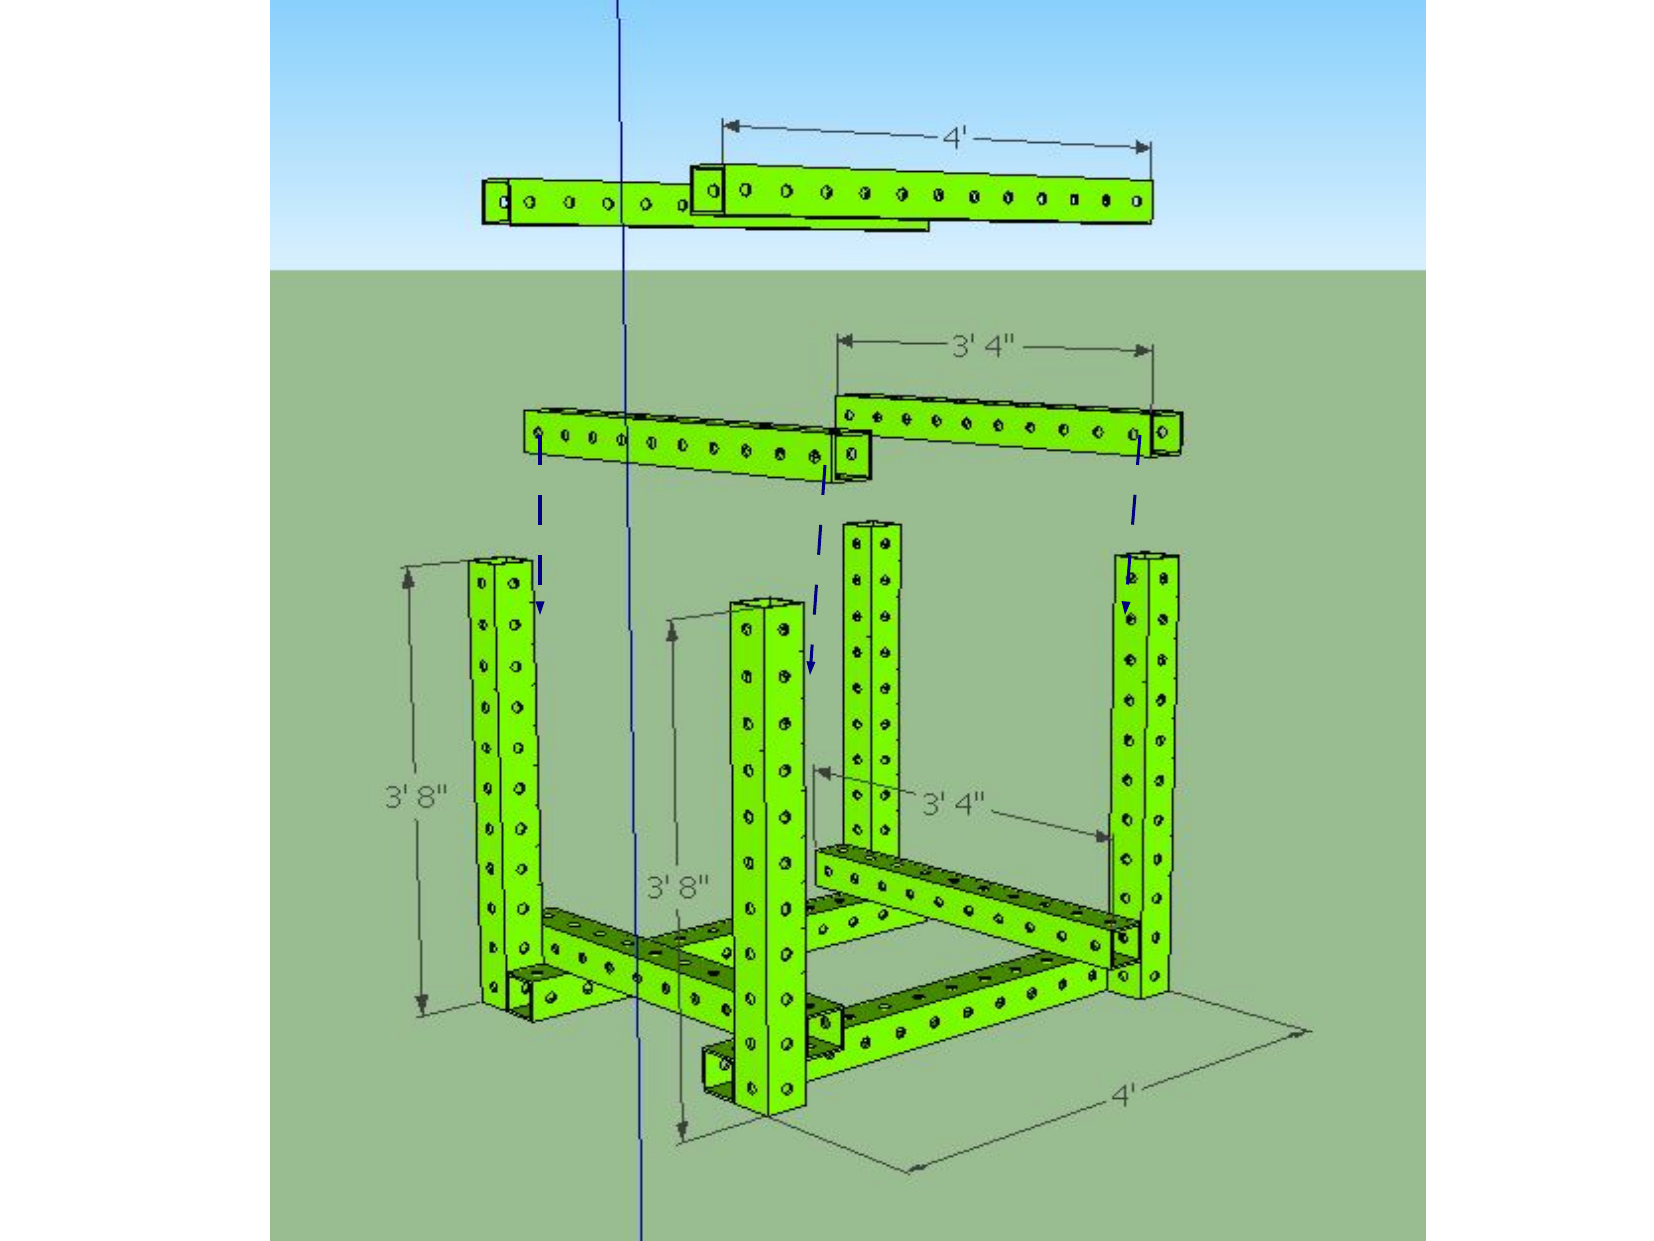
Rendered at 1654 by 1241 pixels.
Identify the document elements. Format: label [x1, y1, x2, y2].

picture [270, 0, 1426, 1241]
